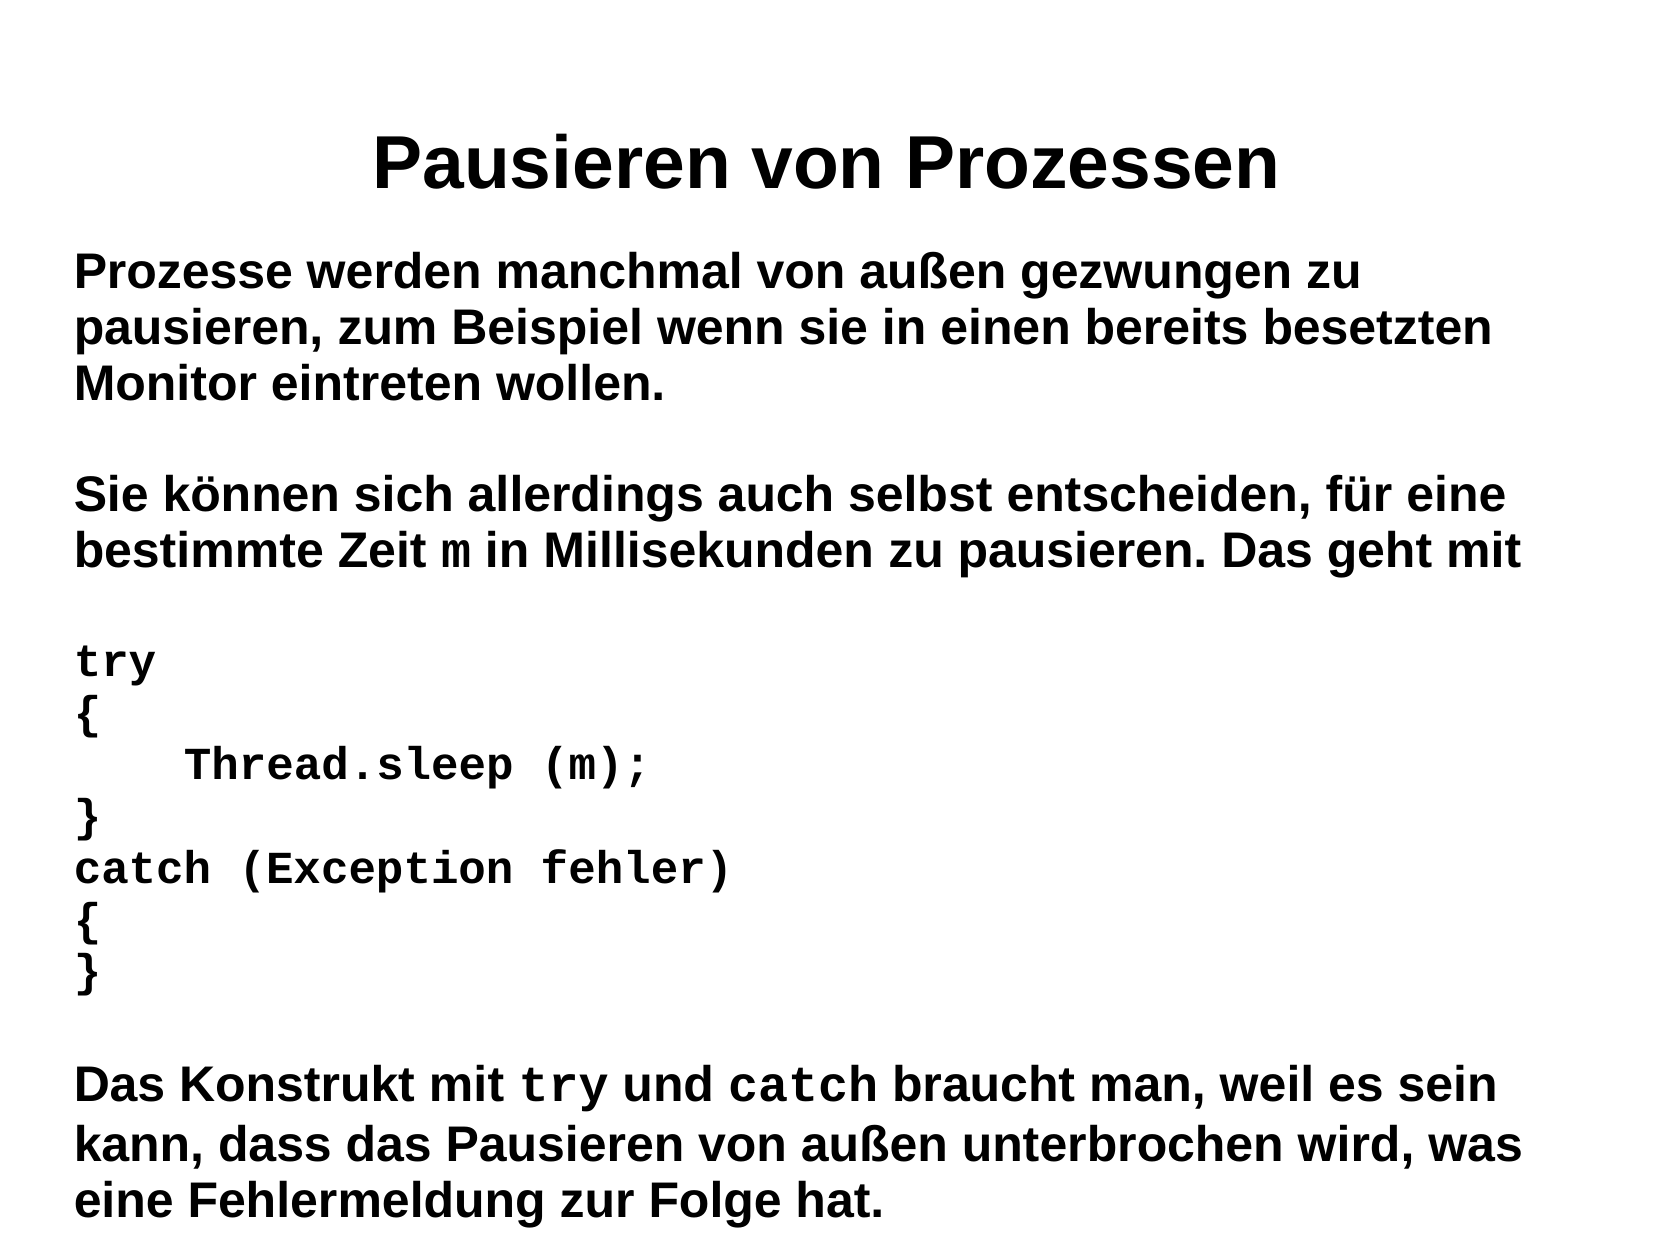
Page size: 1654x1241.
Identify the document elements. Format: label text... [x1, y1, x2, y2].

text_box Prozesse werden manchmal von außen gezwungen zu pausieren, zum Beispiel wenn sie in einen bereits besetzten Monitor eintreten wollen. Sie können sich allerdings auch selbst entscheiden, für eine bestimmte Zeit m in Millisekunden zu pausieren. Das geht mit try { Thread.sleep (m); } catch (Exception fehler) { } Das Konstrukt mit try und catch braucht man, weil es sein kann, dass das Pausieren von außen unterbrochen wird, was eine Fehlermeldung zur Folge hat. [59, 236, 1595, 1241]
title Pausieren von Prozessen [88, 78, 1565, 236]
